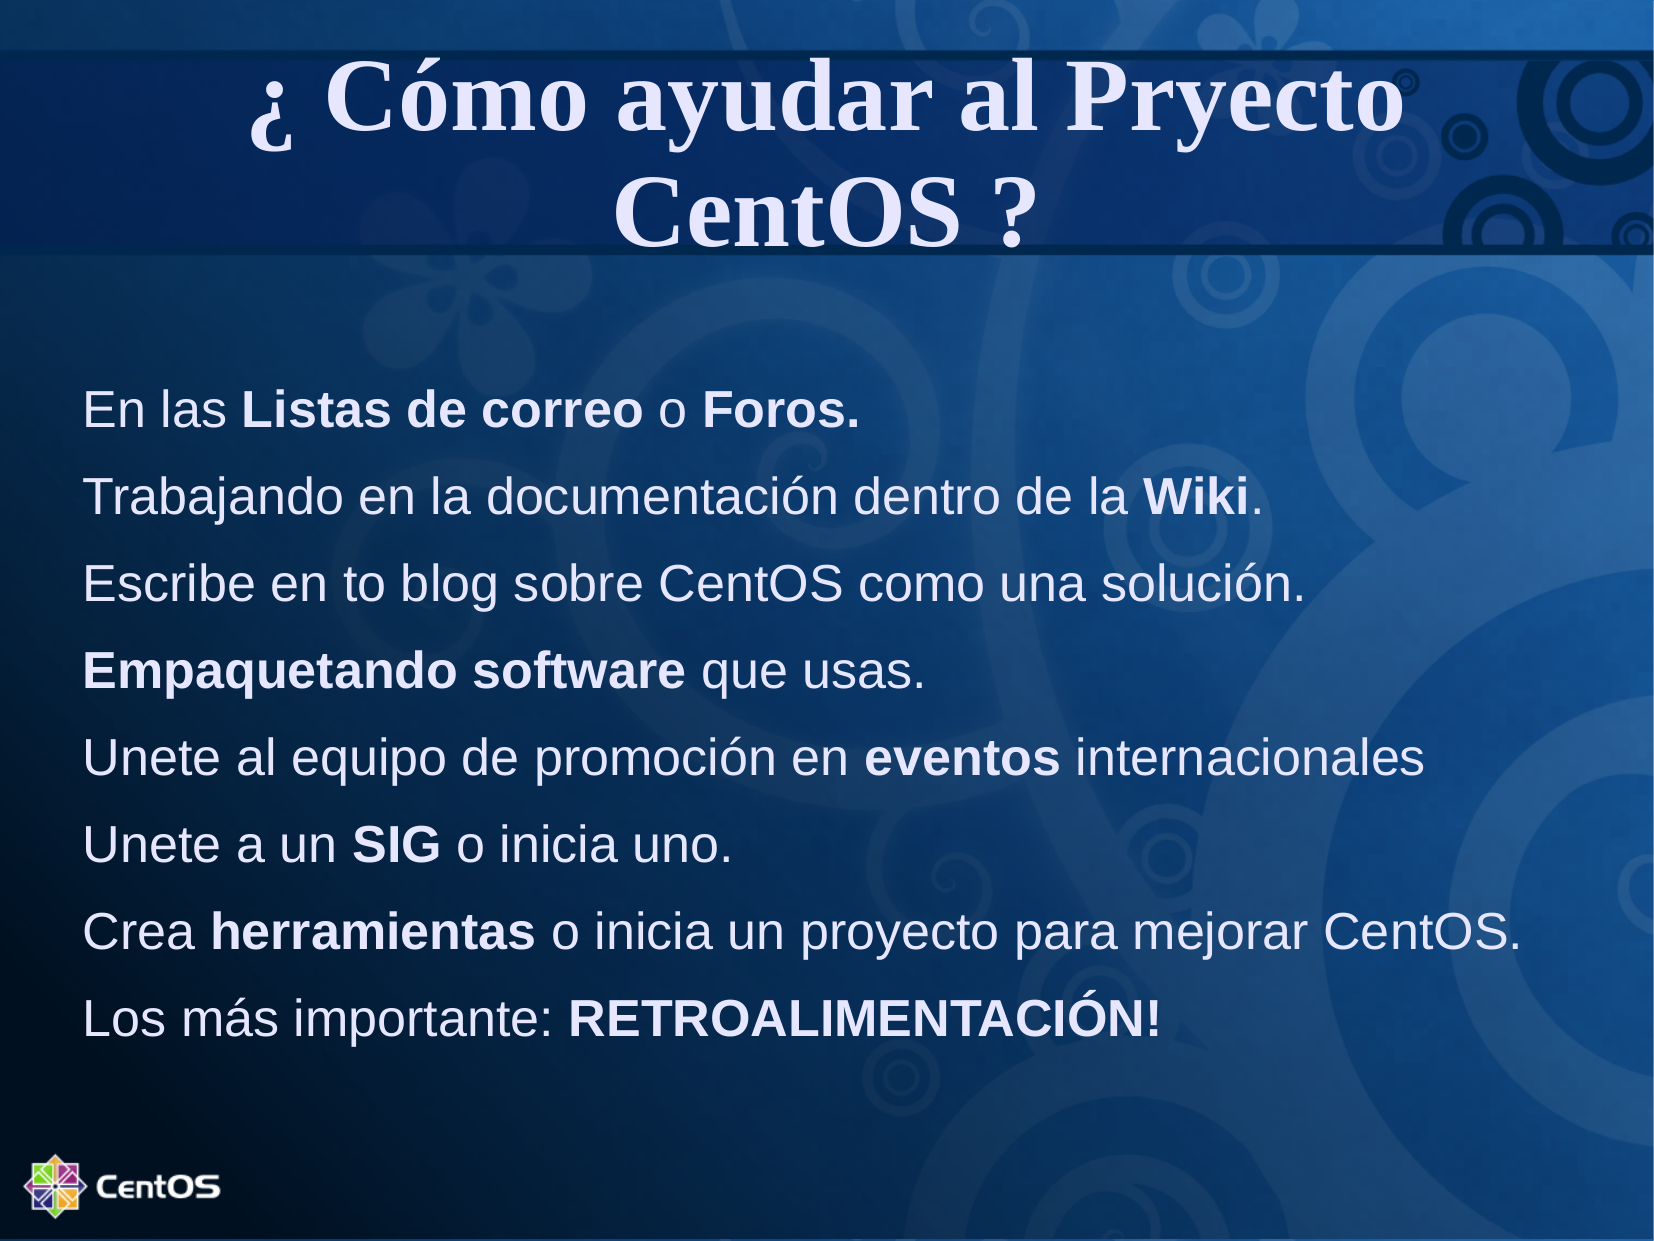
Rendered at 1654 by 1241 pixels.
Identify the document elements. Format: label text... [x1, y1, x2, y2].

picture [0, 0, 1654, 1241]
title ¿ Cómo ayudar al Pryecto CentOS ? [82, 37, 1571, 269]
subtitle En las Listas de correo o Foros. Trabajando en la documentación dentro de la Wiki. Escribe en to blog sobre CentOS como una solución. Empaquetando software que usas. Unete al equipo de promoción en eventos internacionales Unete a un SIG o inicia uno. Crea herramientas o inicia un proyecto para mejorar CentOS. Los más importante: RETROALIMENTACIÓN! [82, 297, 1571, 1102]
